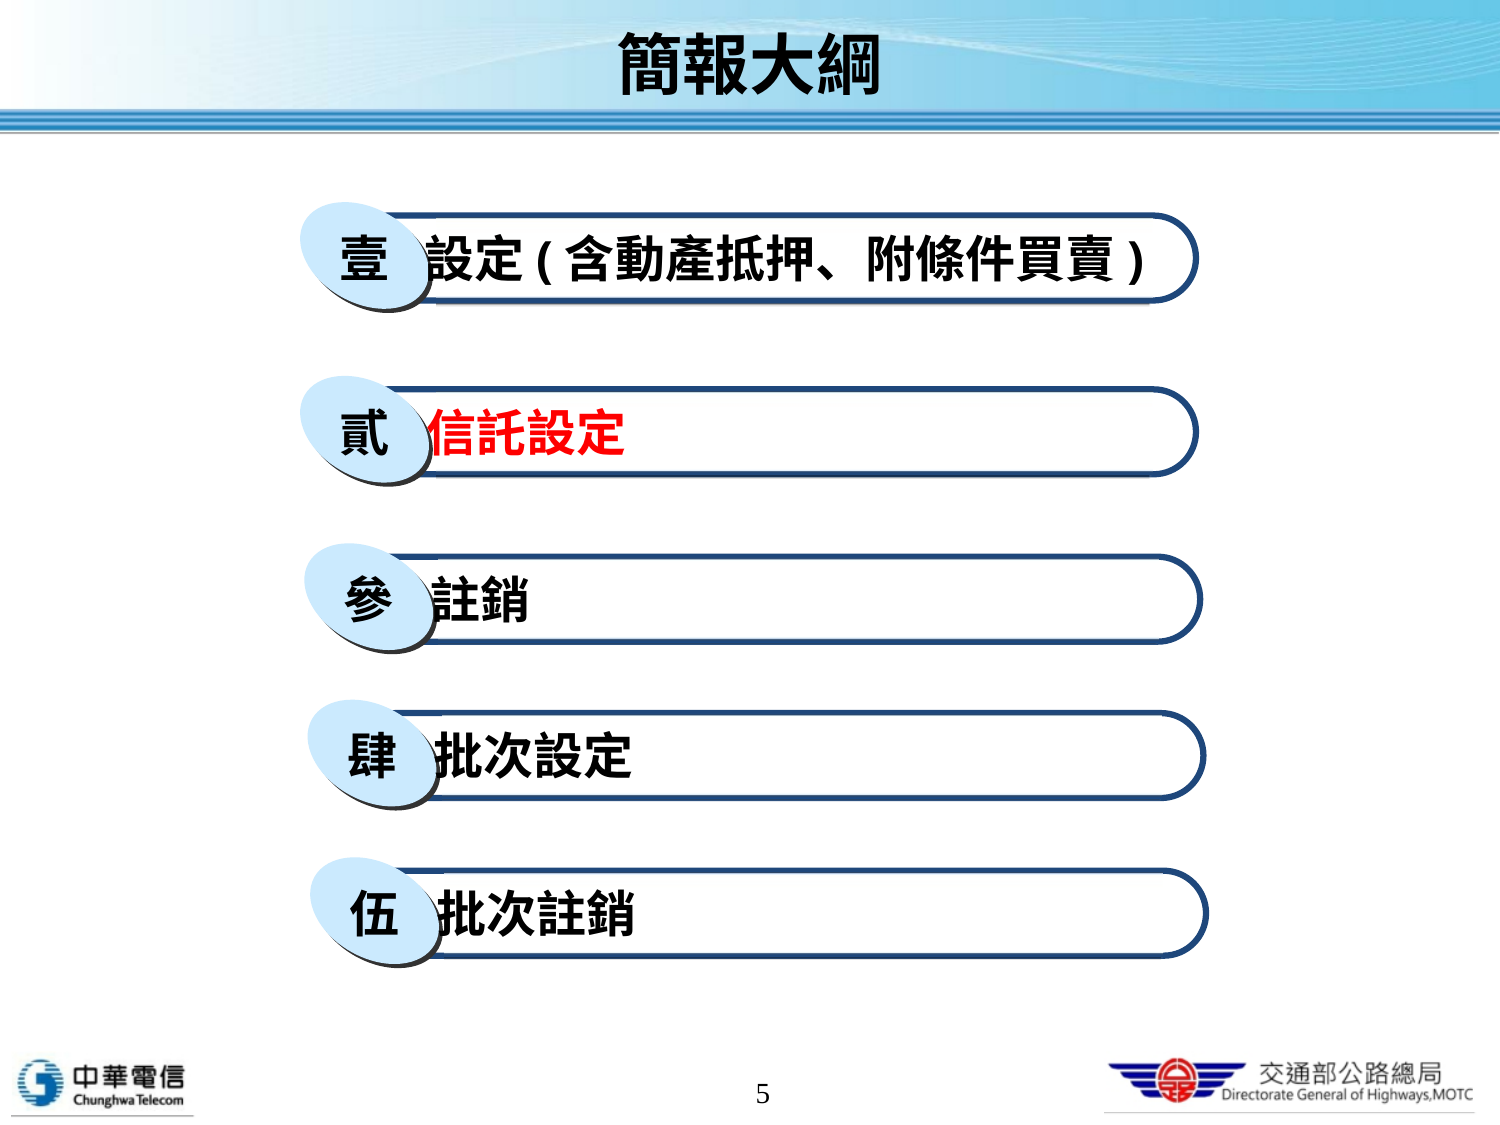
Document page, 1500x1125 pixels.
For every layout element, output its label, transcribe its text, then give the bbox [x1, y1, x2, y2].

picture [11, 1051, 197, 1116]
text_box 簡報大綱 [616, 22, 905, 103]
text_box 參 註銷 [343, 568, 581, 629]
picture [436, 391, 1153, 475]
text_box [304, 543, 1201, 655]
picture [444, 872, 1163, 957]
picture [436, 217, 1153, 227]
text_box [310, 857, 1207, 969]
text_box [307, 699, 442, 811]
picture [1104, 1051, 1478, 1112]
text_box [300, 375, 1196, 487]
text_box [300, 202, 1196, 313]
picture [442, 713, 1162, 799]
text_box 伍 批次註銷 [349, 882, 686, 943]
text_box [1162, 713, 1204, 798]
picture [436, 288, 1153, 303]
text_box 肆 批次設定 [347, 724, 684, 785]
text_box 壹 設定(含動產抵押、附條件買賣) [339, 227, 1176, 288]
text_box 貳 信託設定 [339, 400, 676, 461]
text_box 5 [755, 1070, 794, 1110]
picture [0, 0, 1500, 132]
picture [438, 557, 1159, 643]
